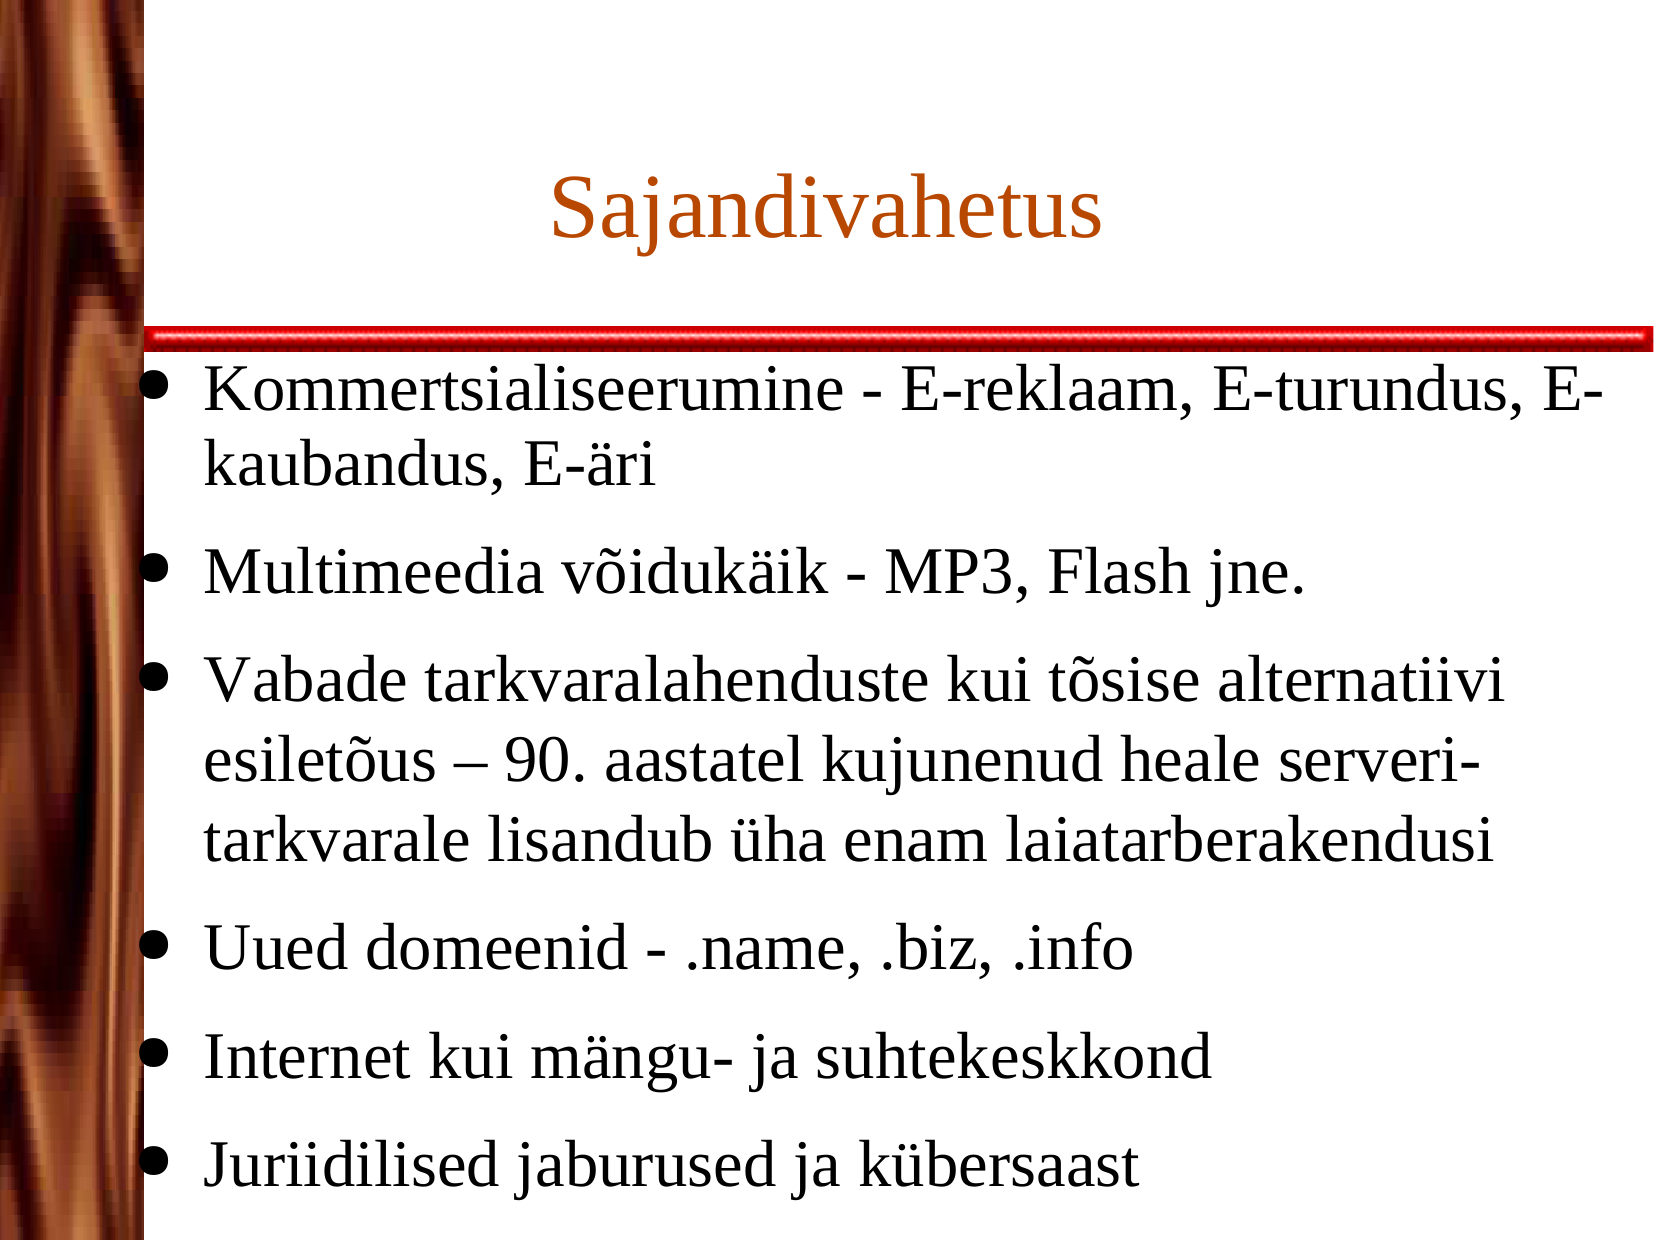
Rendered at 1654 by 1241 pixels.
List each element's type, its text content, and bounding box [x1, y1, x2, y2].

list Kommertsialiseerumine - E-reklaam, E-turundus, E-kaubandus, E-äri Multimeedia võidukäik - MP3, Flash jne. Vabade tarkvaralahenduste kui tõsise alternatiivi esiletõus – 90. aastatel kujunenud heale serveri- tarkvarale lisandub üha enam laiatarberakendusi Uued domeenid - .name, .biz, .info Internet kui mängu- ja suhtekeskkond Juriidilised jaburused ja kübersaast [122, 350, 1608, 1241]
title Sajandivahetus [121, 102, 1533, 310]
picture [0, 0, 1654, 1240]
